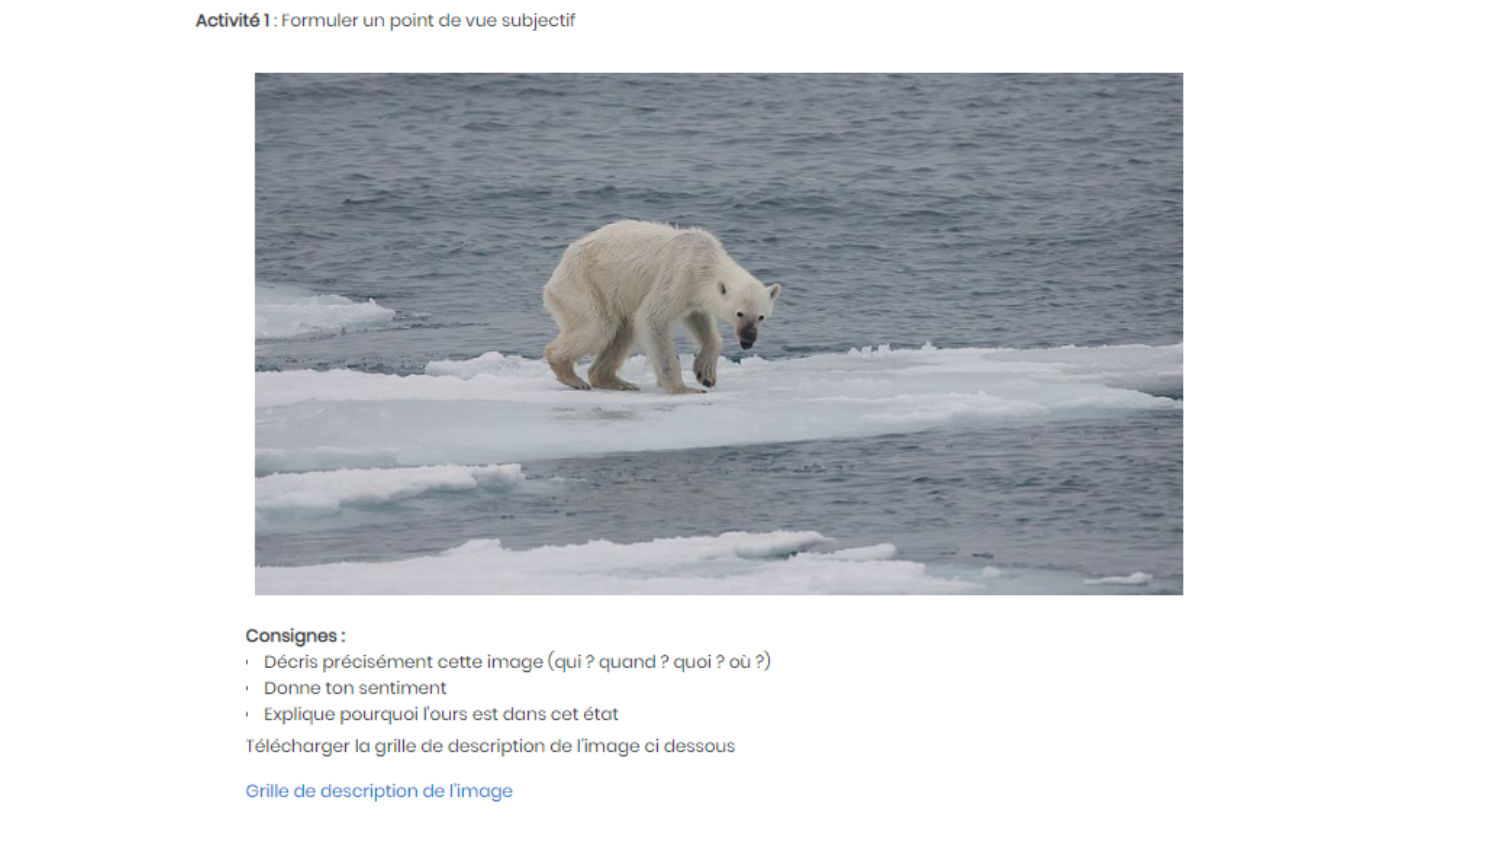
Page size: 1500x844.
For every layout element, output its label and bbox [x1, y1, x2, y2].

picture [171, 0, 1211, 835]
